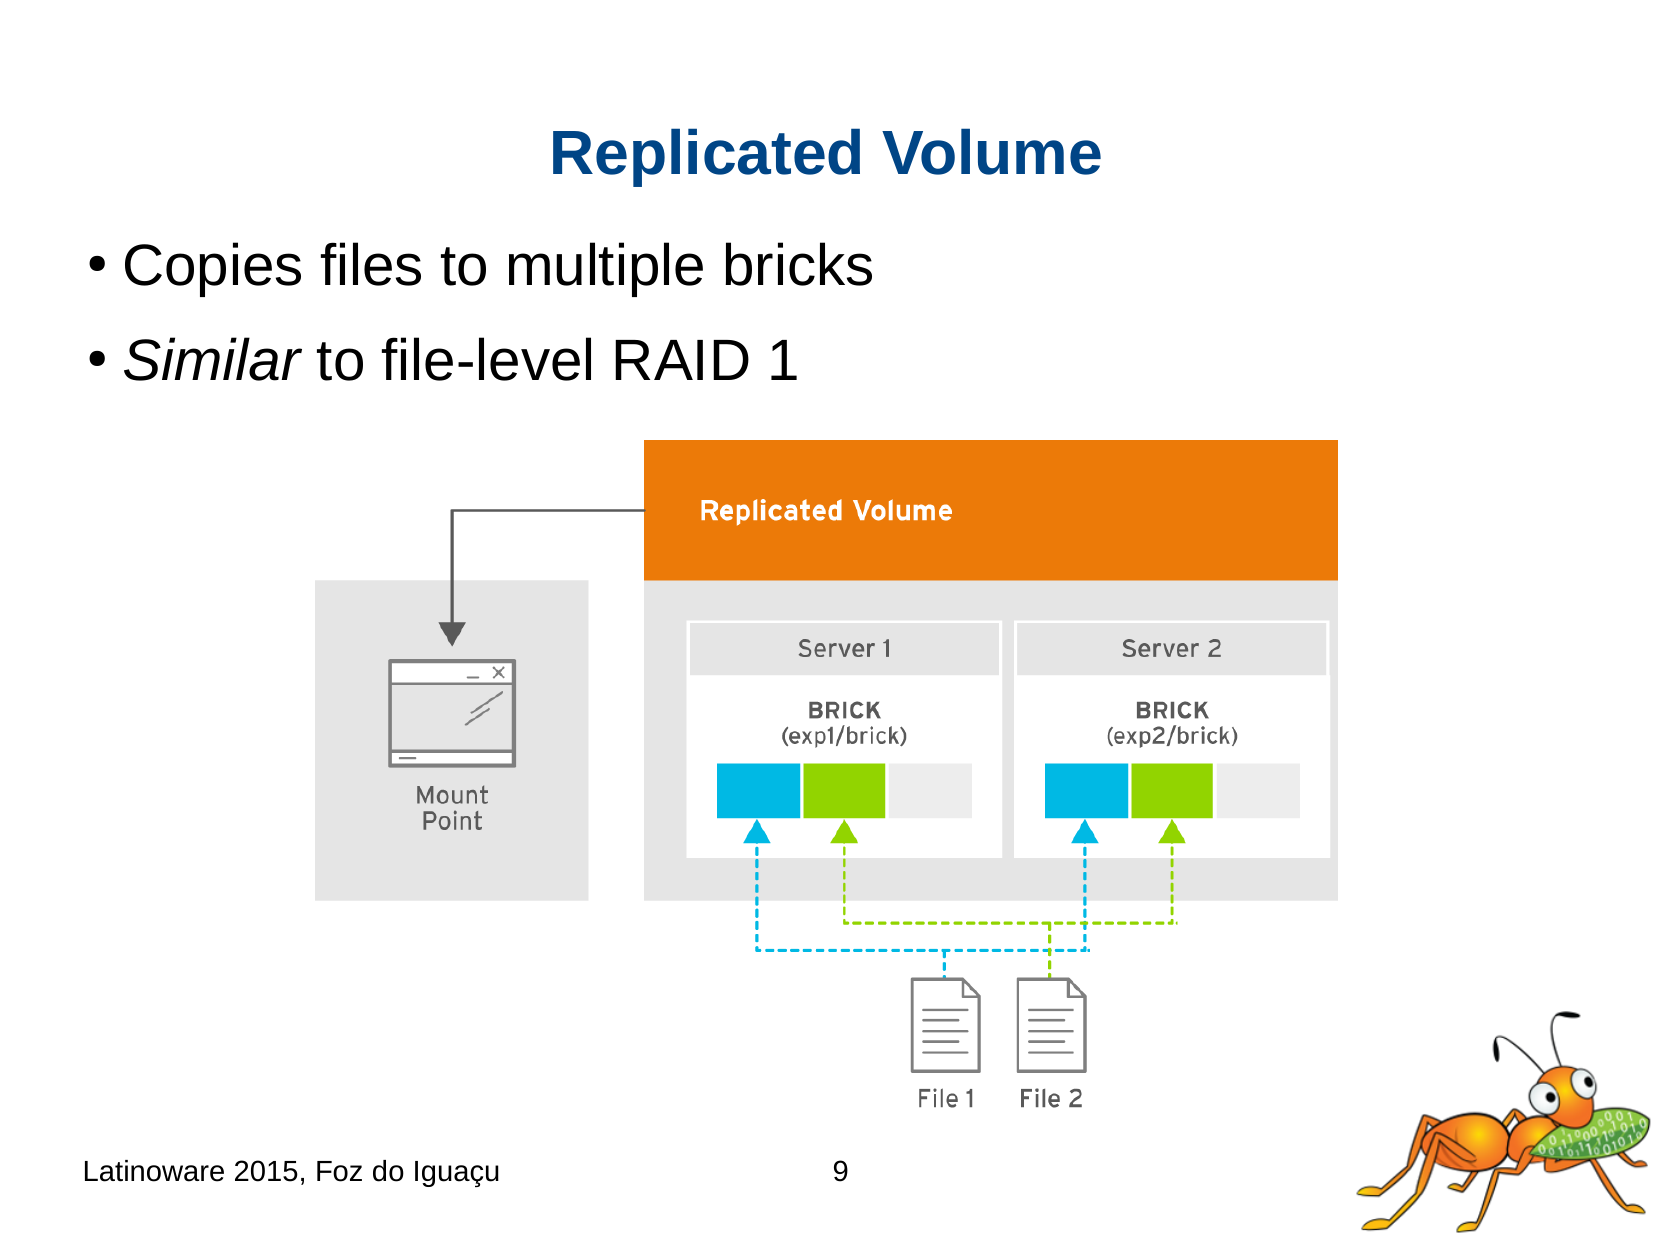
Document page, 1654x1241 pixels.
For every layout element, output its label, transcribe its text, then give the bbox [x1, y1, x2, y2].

picture [1353, 1009, 1654, 1235]
list Copies files to multiple bricks Similar to file-level RAID 1 [86, 232, 1576, 1111]
picture [315, 440, 1338, 1116]
title Replicated Volume [82, 49, 1571, 257]
